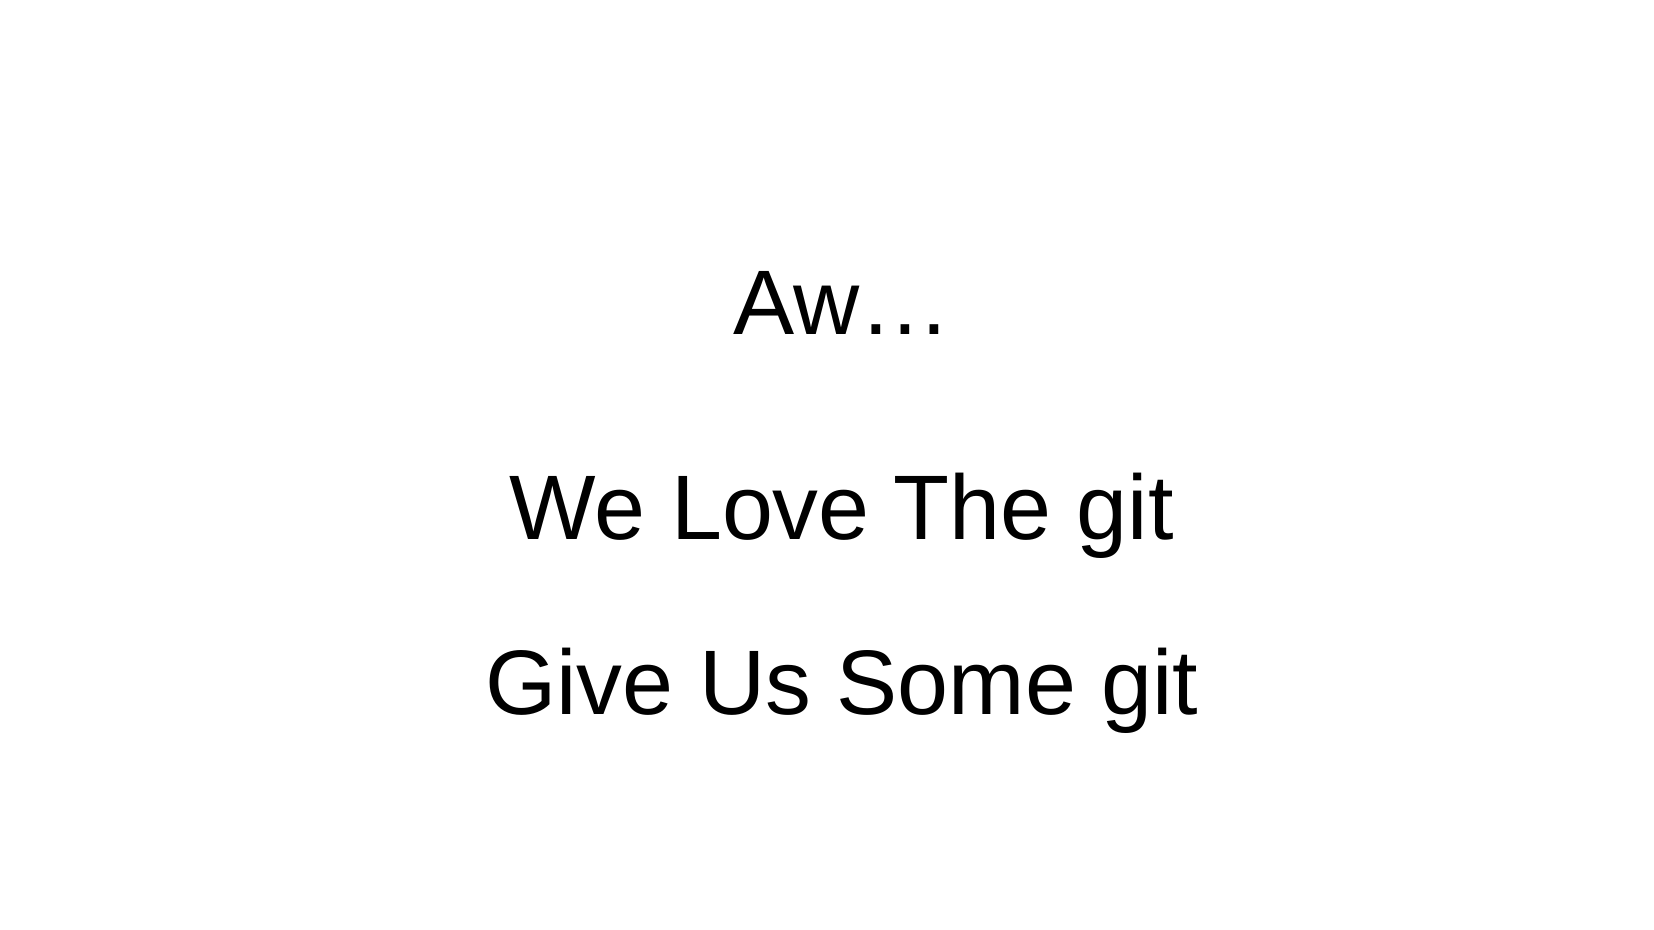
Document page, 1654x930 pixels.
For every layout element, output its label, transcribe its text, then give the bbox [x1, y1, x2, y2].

title Aw… We Love The git [98, 251, 1587, 560]
title Give Us Some git [98, 605, 1587, 761]
